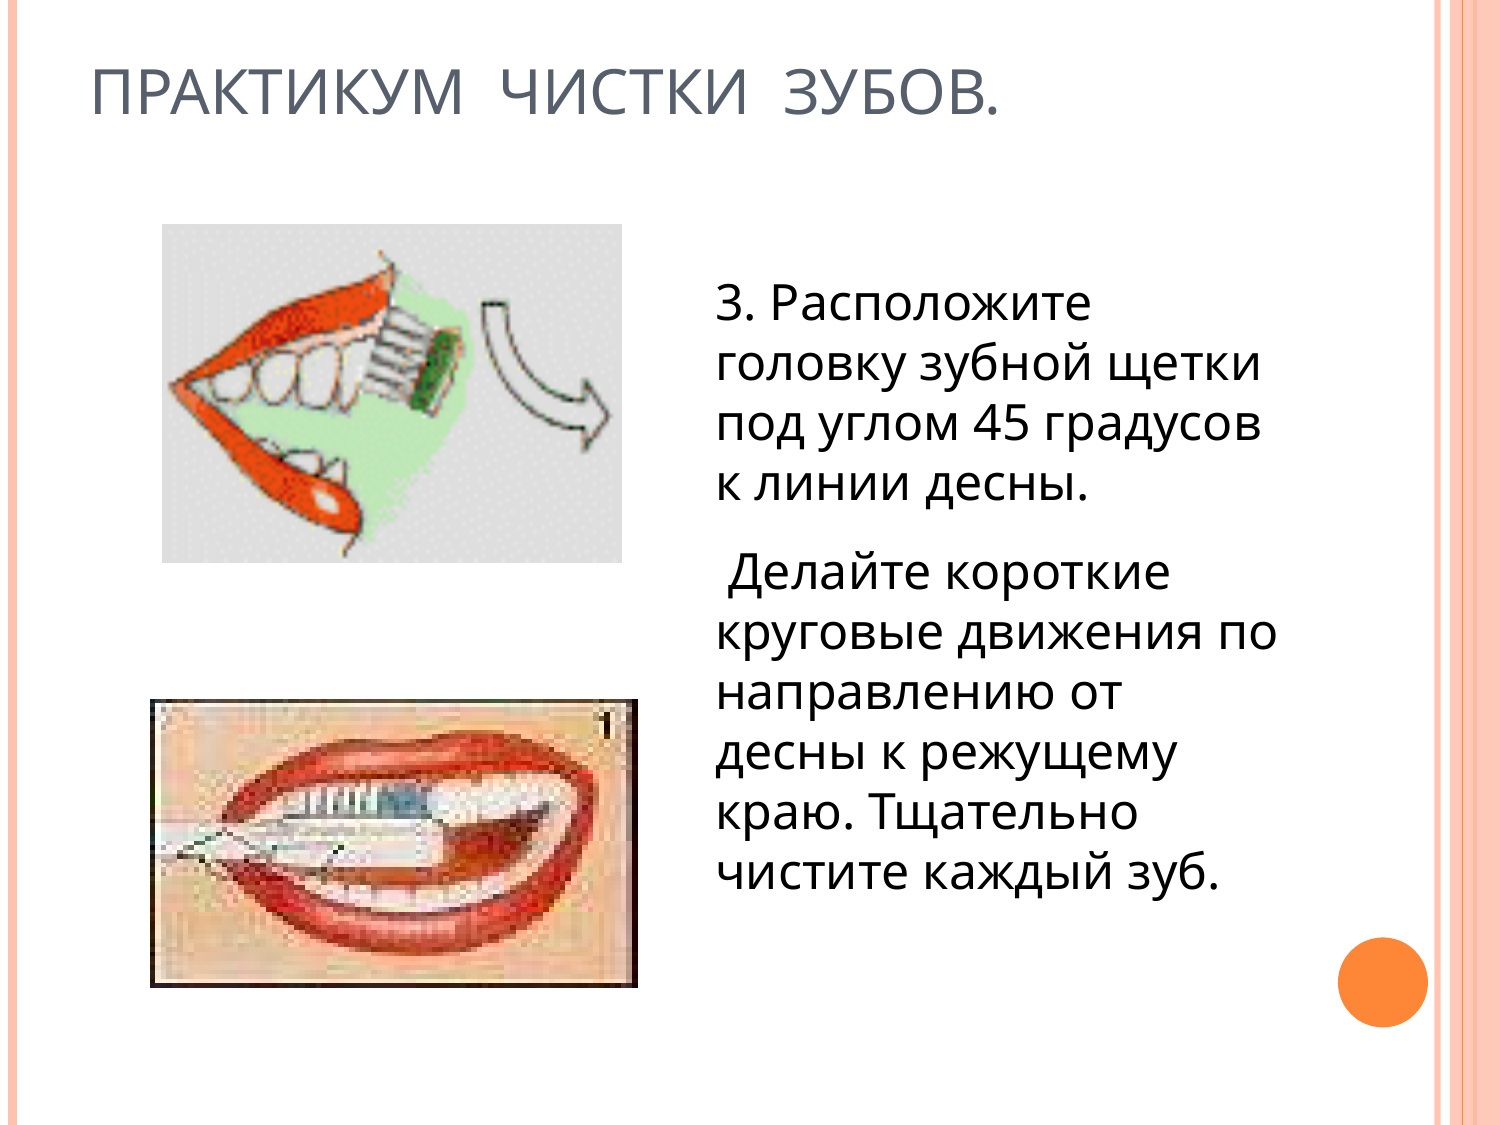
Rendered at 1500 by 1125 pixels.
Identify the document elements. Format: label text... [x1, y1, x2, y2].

list 3. Расположите головку зубной щетки под углом 45 градусов к линии десны. Делайте короткие круговые движения по направлению от десны к режущему краю. Тщательно чистите каждый зуб. [700, 262, 1301, 1013]
picture [162, 224, 622, 563]
title ПРАКТИКУМ ЧИСТКИ ЗУБОВ. [75, 45, 1300, 233]
picture [150, 699, 638, 988]
